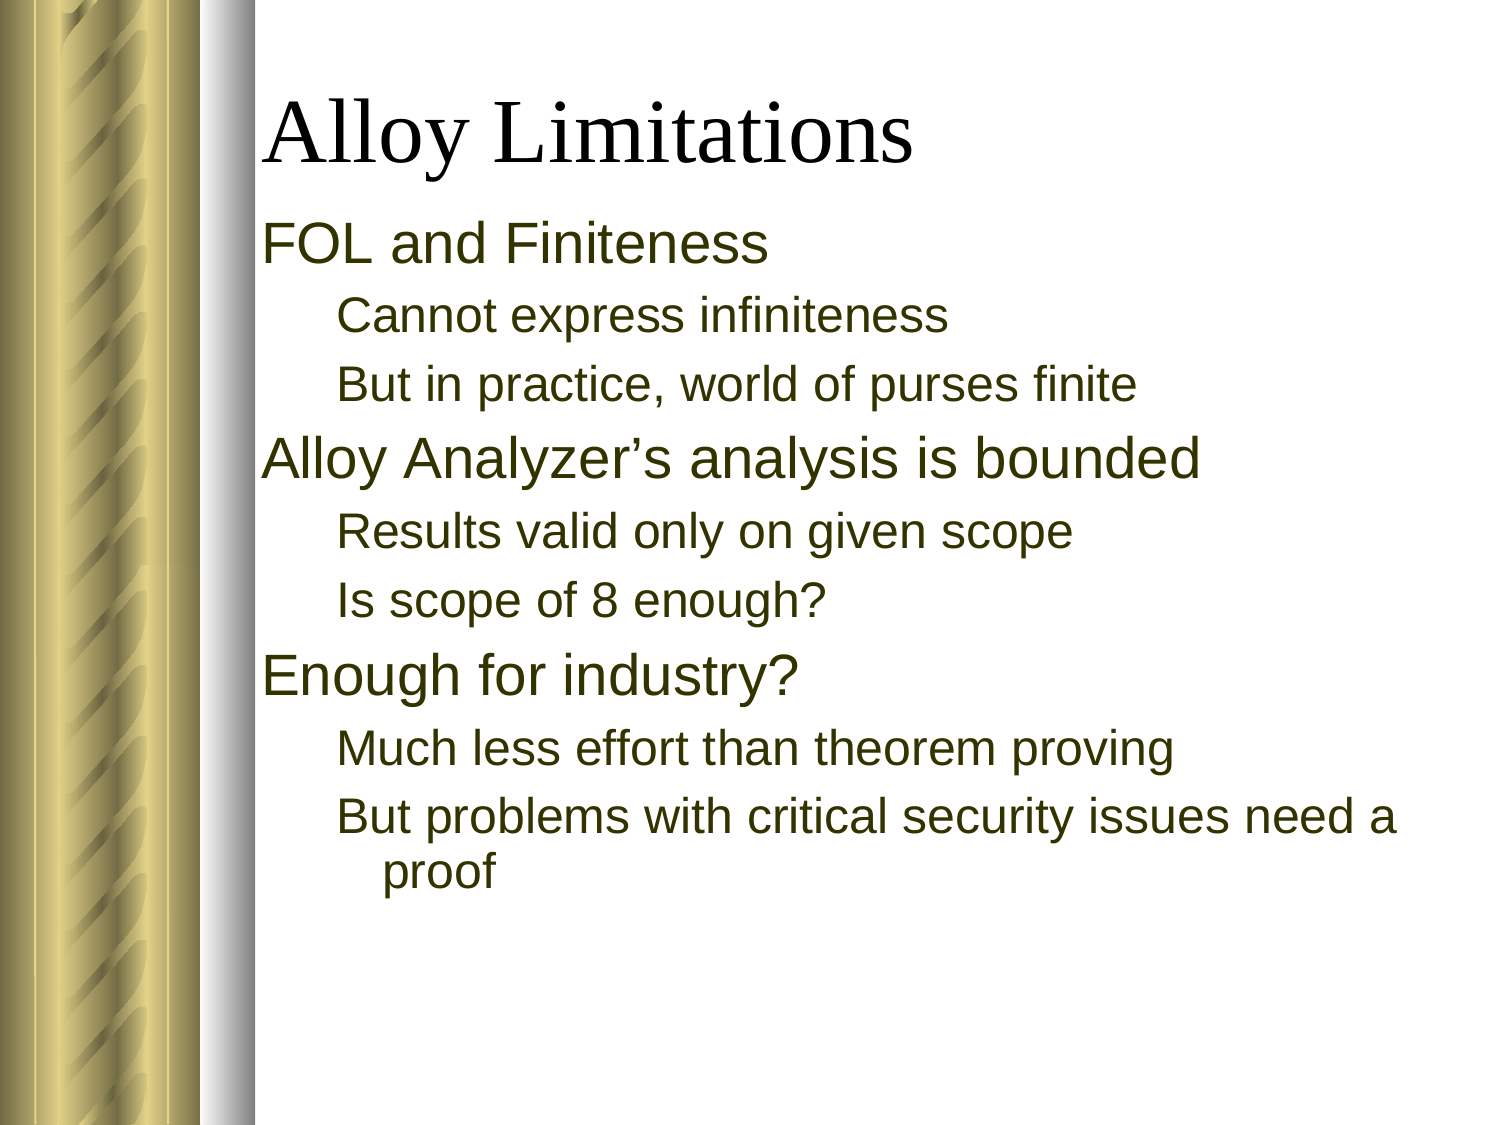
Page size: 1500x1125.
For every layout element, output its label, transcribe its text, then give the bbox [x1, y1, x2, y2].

title Alloy Limitations [246, 37, 1476, 202]
list FOL and Finiteness Cannot express infiniteness But in practice, world of purses finite Alloy Analyzer’s analysis is bounded Results valid only on given scope Is scope of 8 enough? Enough for industry? Much less effort than theorem proving But problems with critical security issues need a proof [246, 202, 1476, 1101]
